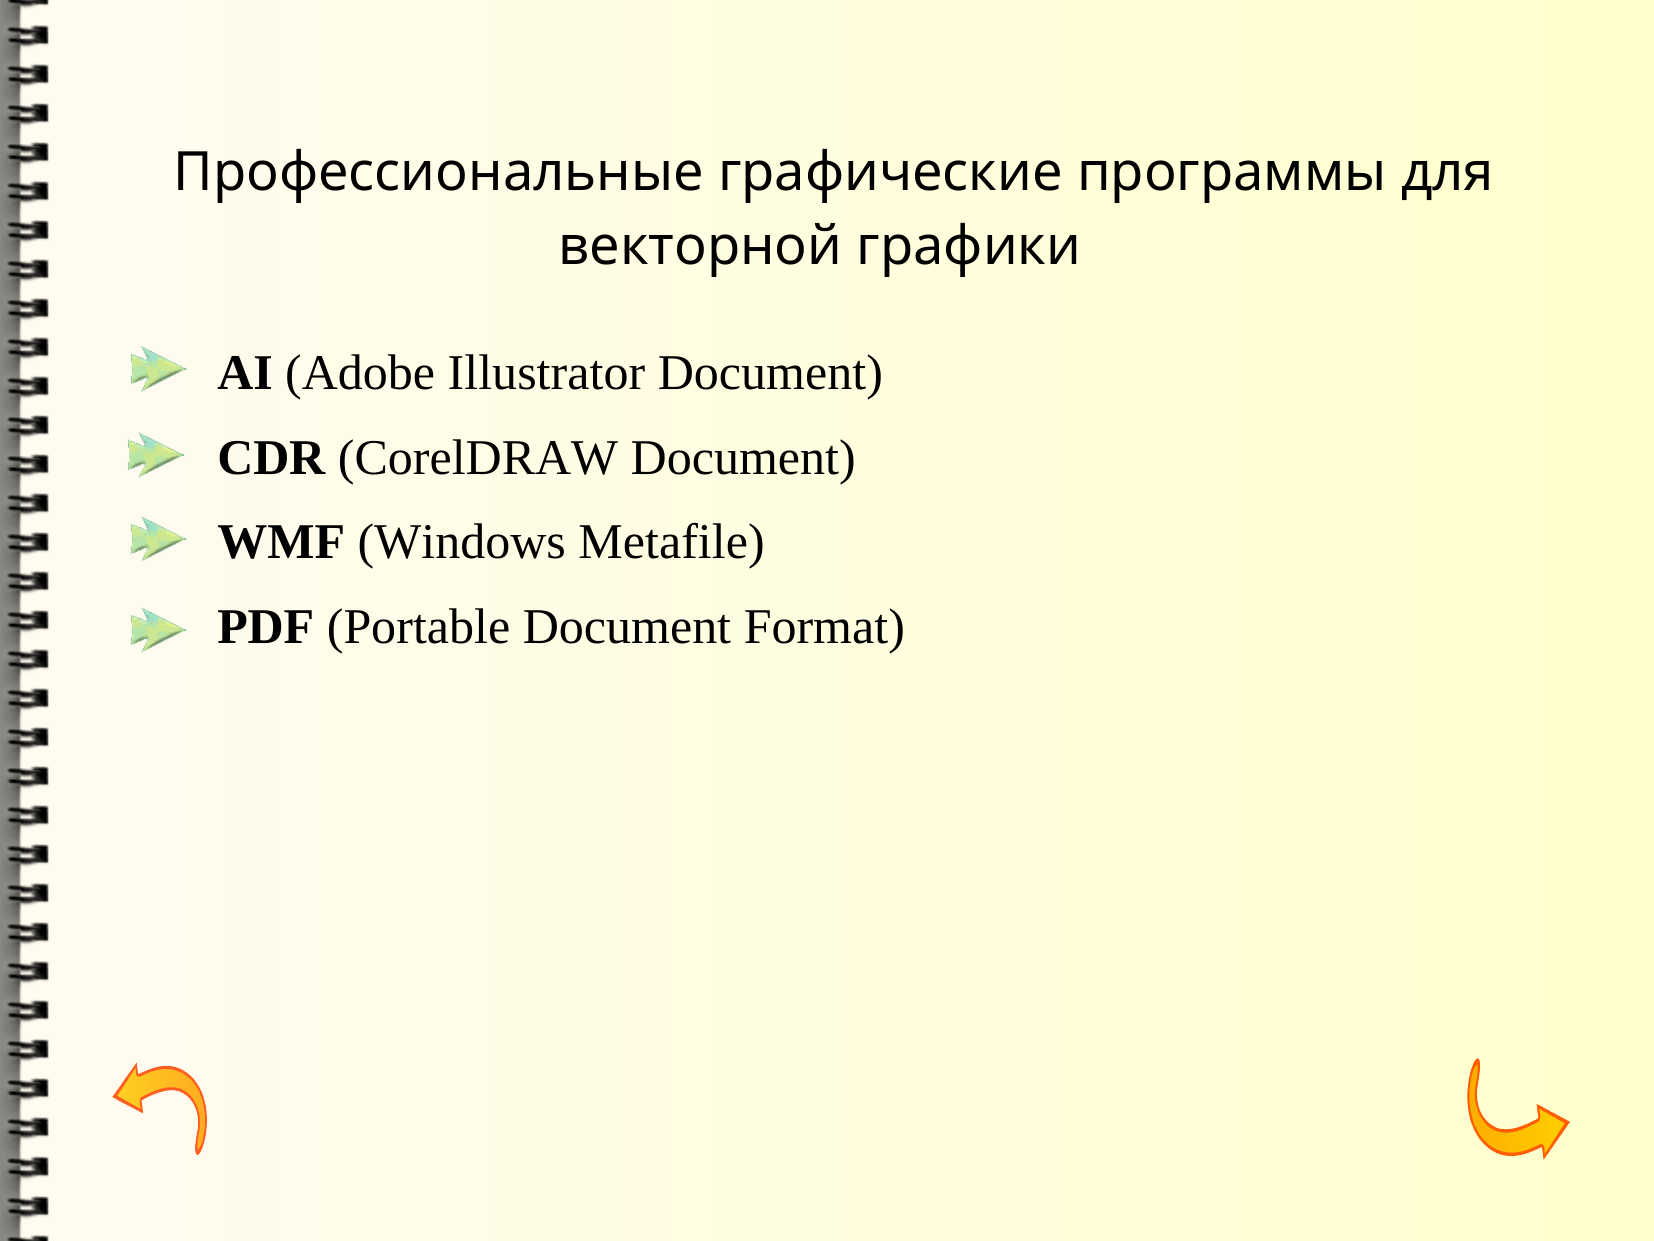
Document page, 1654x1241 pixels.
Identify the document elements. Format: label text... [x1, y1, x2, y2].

picture [1467, 1058, 1570, 1160]
picture [110, 425, 200, 485]
picture [113, 600, 202, 660]
list AI (Adobe Illustrator Document) CDR (CorelDRAW Document) WMF (Windows Metafile) PDF (Portable Document Format) [121, 344, 1534, 1127]
picture [113, 509, 202, 569]
picture [113, 339, 202, 399]
picture [112, 1062, 207, 1156]
picture [0, 0, 1654, 1241]
title Профессиональные графические программы для векторной графики [121, 102, 1534, 310]
